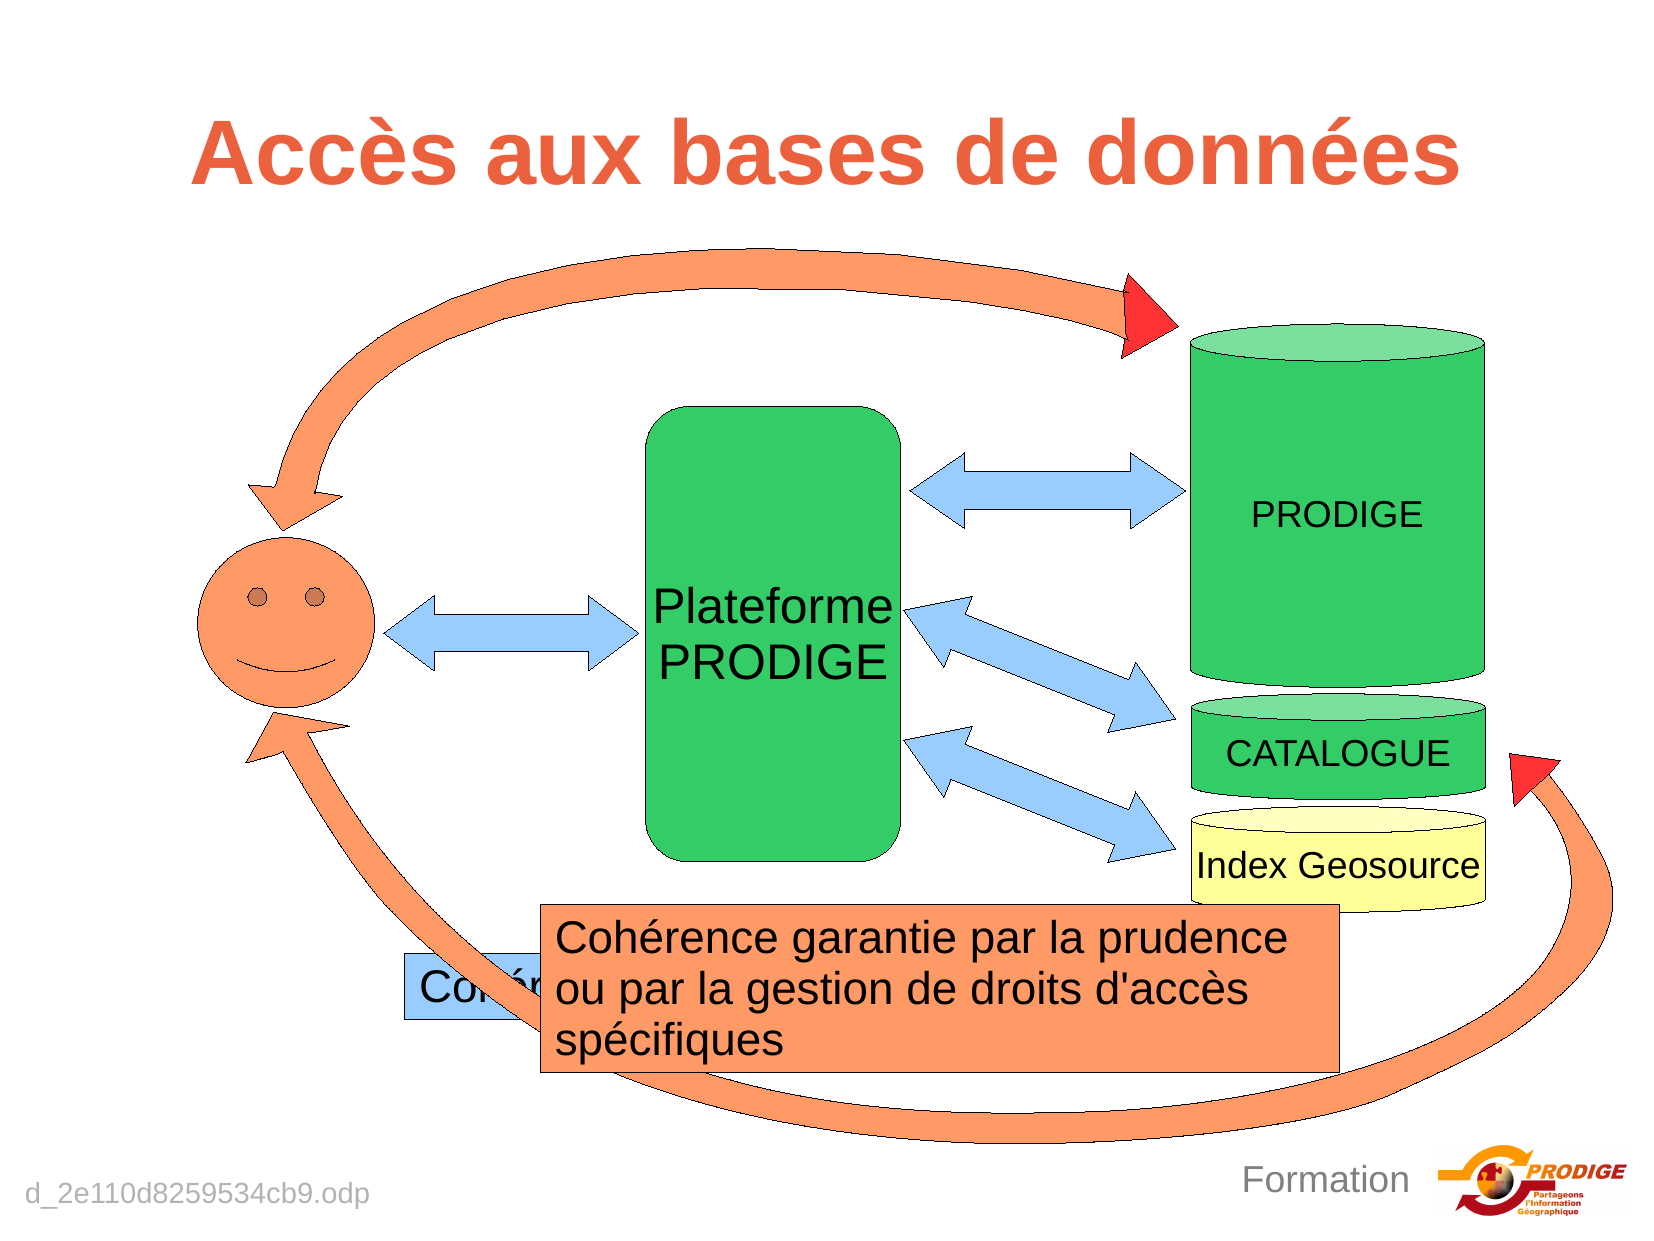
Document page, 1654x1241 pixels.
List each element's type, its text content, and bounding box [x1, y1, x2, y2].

text_box CATALOGUE [1191, 708, 1486, 800]
text_box PRODIGE [1190, 344, 1485, 688]
text_box [903, 596, 1176, 733]
text_box [197, 537, 375, 708]
text_box Cohérence garantie par la prudence ou par la gestion de droits d'accès spécifiques [540, 904, 1340, 1073]
text_box [248, 248, 1179, 531]
picture [1438, 1145, 1627, 1216]
text_box [245, 712, 540, 1032]
text_box [903, 726, 1176, 863]
text_box [614, 753, 1613, 1144]
text_box Cohérence garantie par l'application [404, 953, 520, 1020]
text_box [383, 595, 639, 671]
text_box Plateforme PRODIGE [645, 406, 901, 862]
title Accès aux bases de données [82, 49, 1571, 257]
text_box Index Geosource [1191, 821, 1486, 913]
text_box Cohérence garantie par l'application [482, 953, 540, 995]
text_box [909, 452, 1186, 529]
